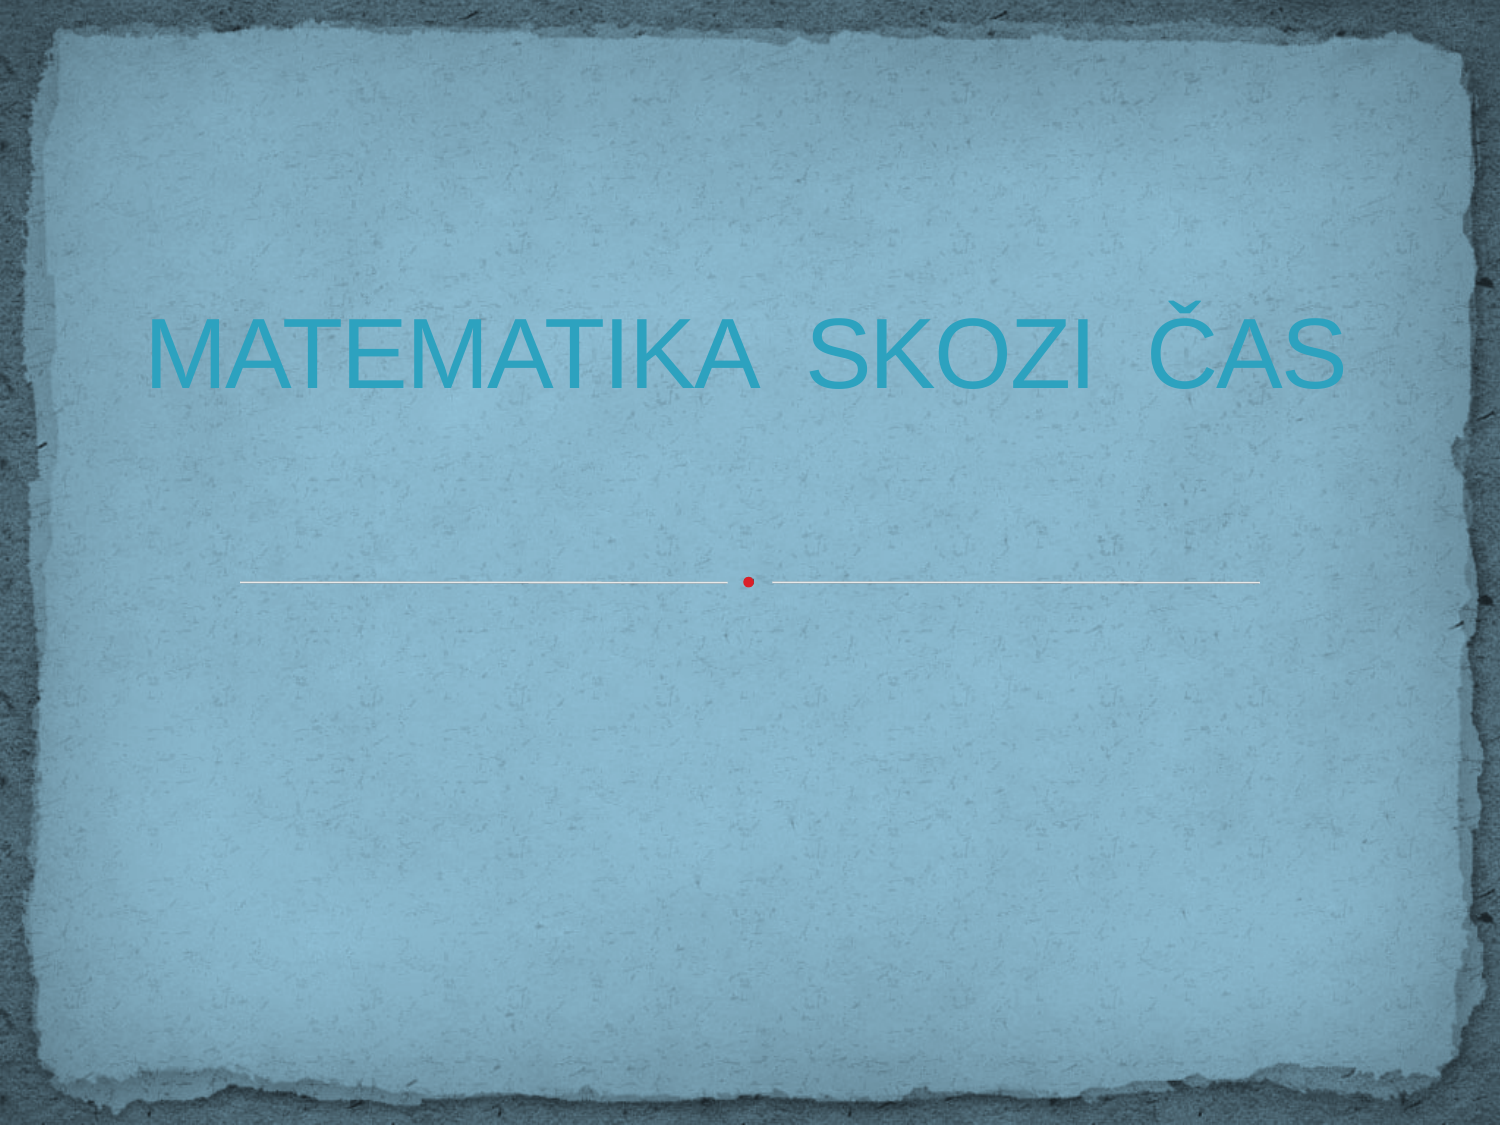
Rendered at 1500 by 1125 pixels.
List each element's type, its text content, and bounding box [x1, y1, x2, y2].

title MATEMATIKA SKOZI ČAS [64, 160, 1428, 536]
picture [0, 0, 1500, 1125]
